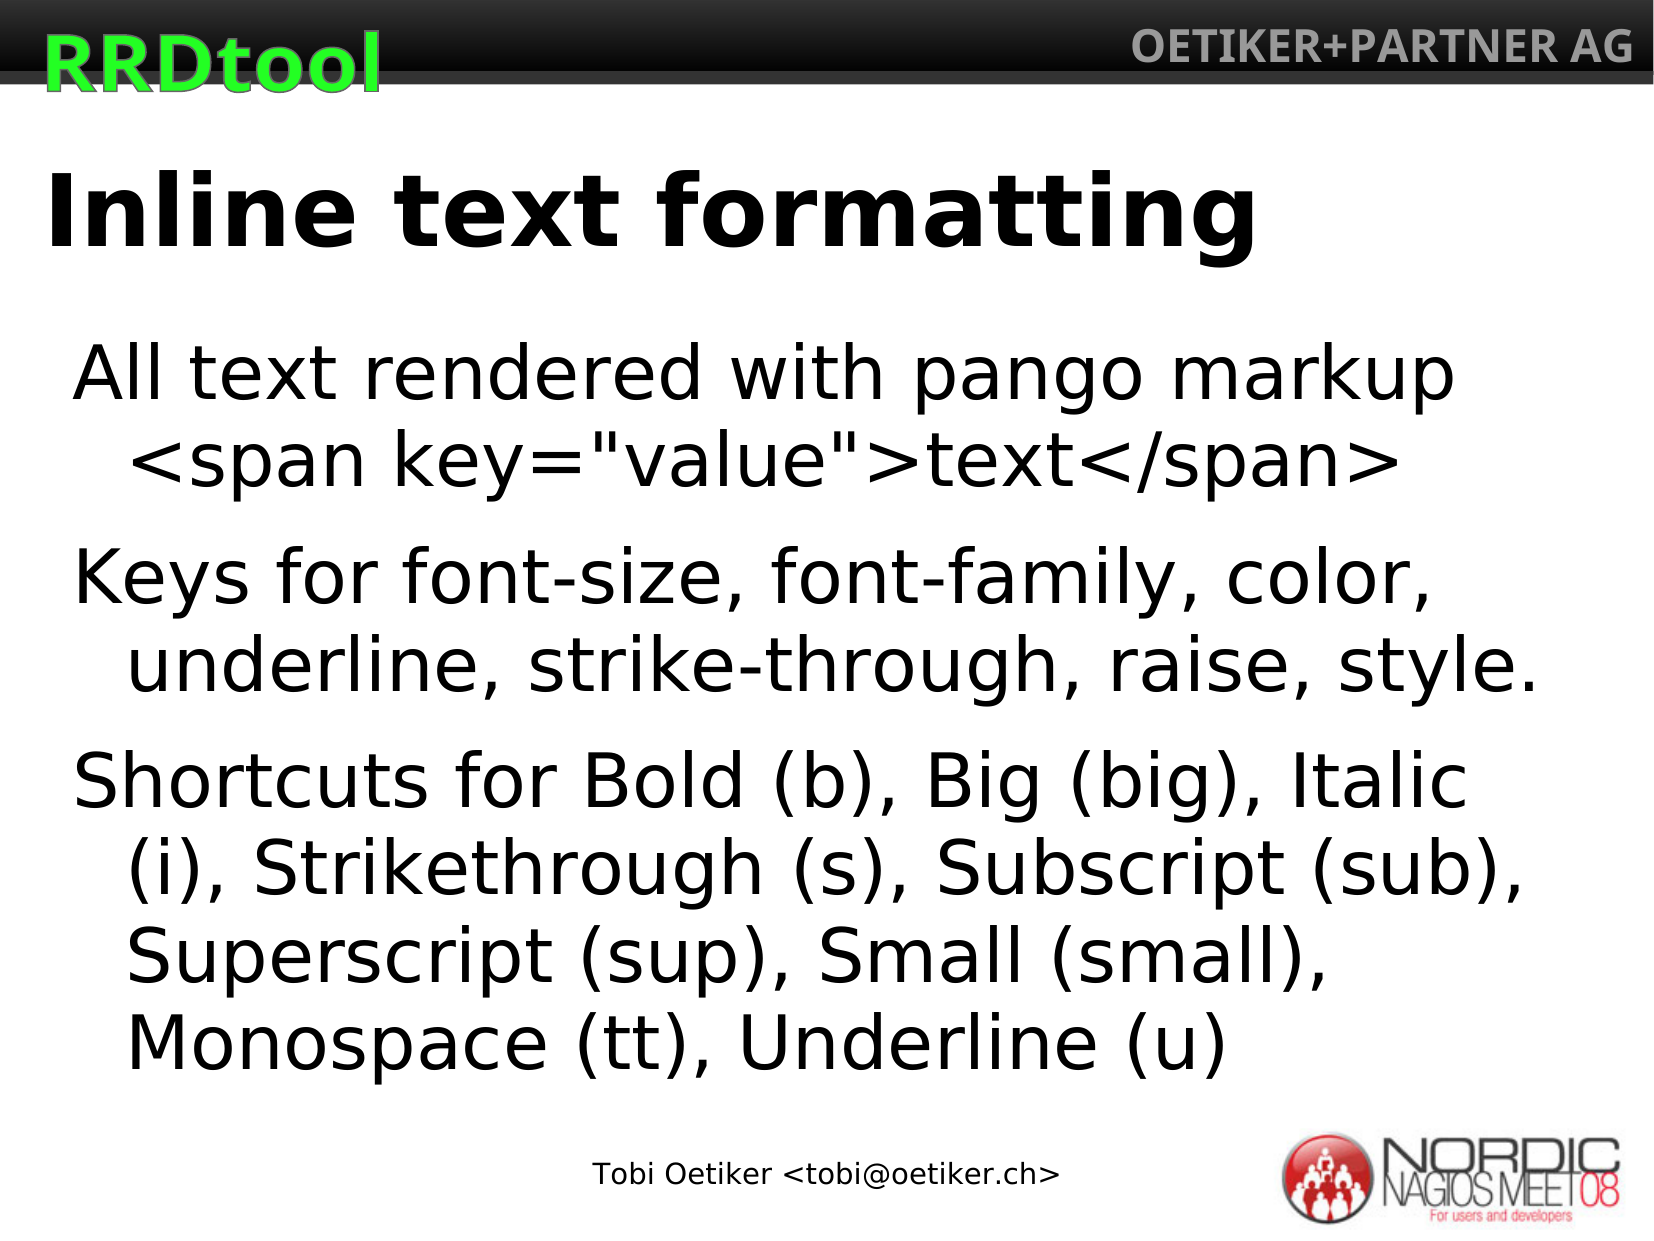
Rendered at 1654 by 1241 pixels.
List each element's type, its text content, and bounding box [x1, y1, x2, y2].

list All text rendered with pango markup <span key="value">text</span> Keys for font-size, font-family, color, underline, strike-through, raise, style. Shortcuts for Bold (b), Big (big), Italic (i), Strikethrough (s), Subscript (sub), Superscript (sup), Small (small), Monospace (tt), Underline (u) [54, 330, 1576, 1088]
title Inline text formatting [43, 137, 1582, 287]
picture [1262, 1116, 1654, 1241]
